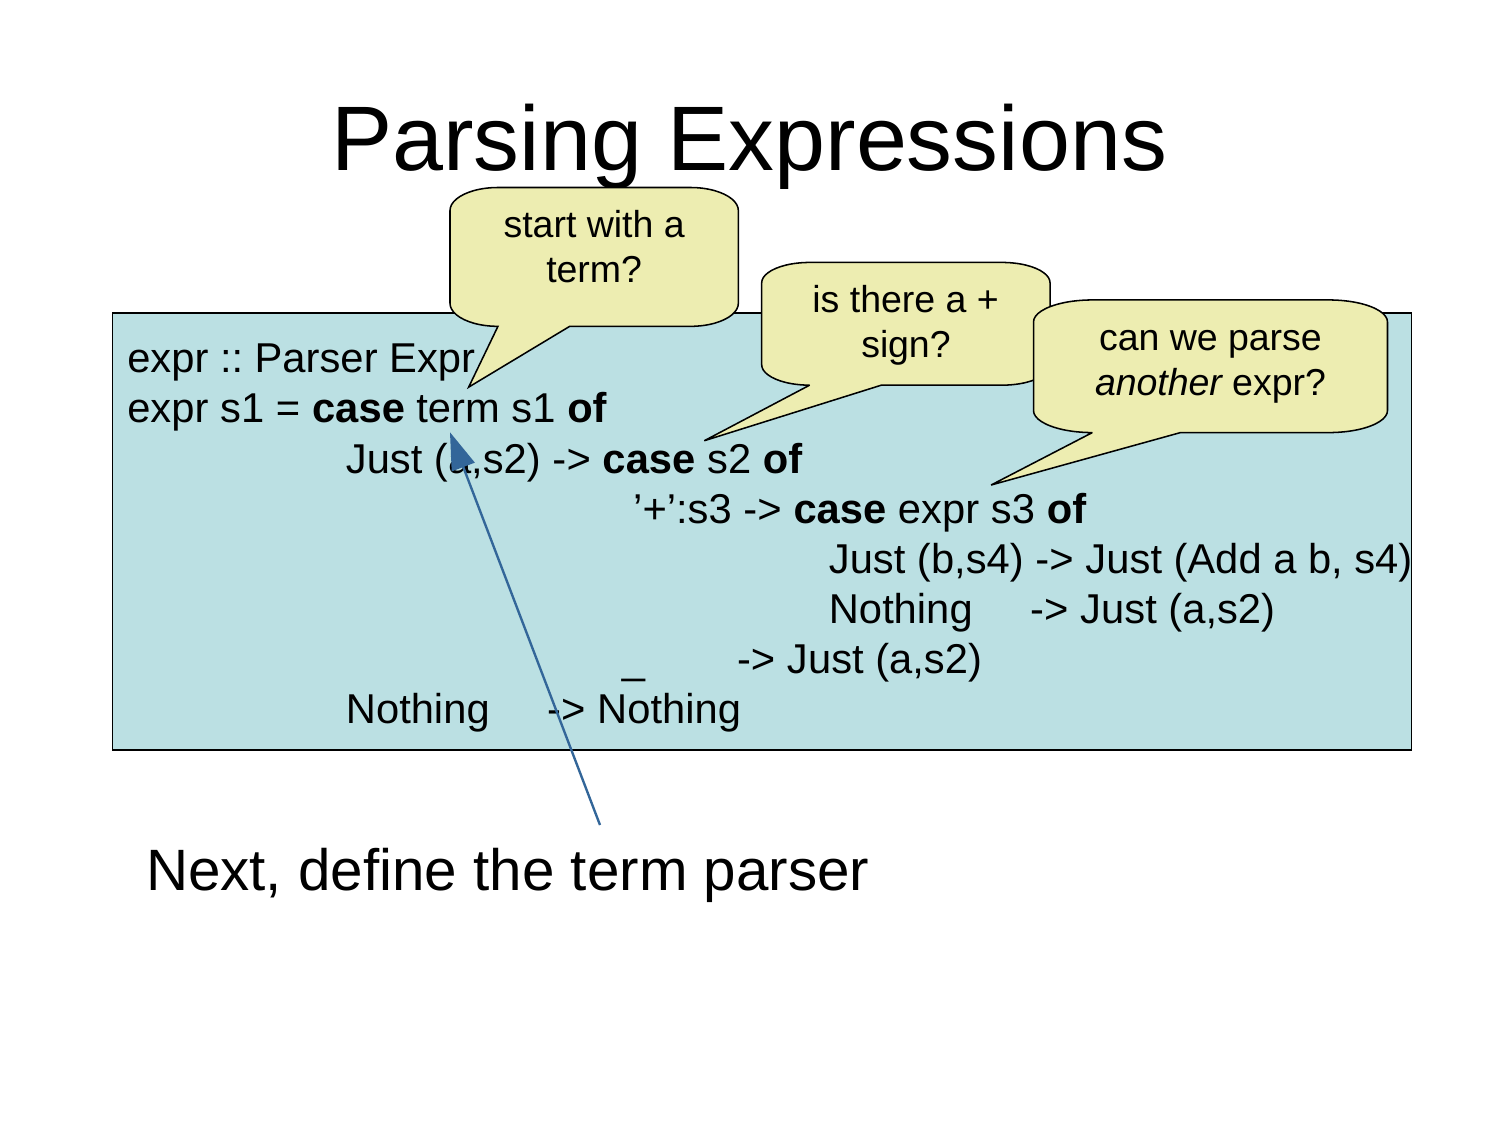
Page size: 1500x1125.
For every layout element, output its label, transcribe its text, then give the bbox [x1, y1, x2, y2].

text_box start with a term? [450, 187, 739, 388]
text_box expr :: Parser Expr expr s1 = case term s1 of Just (a,s2) -> case s2 of ’+’:s3 -> case expr s3 of Just (b,s4) -> Just (Add a b, s4) Nothing -> Just (a,s2) _ -> Just (a,s2) Nothing -> Nothing [112, 312, 1412, 750]
list Next, define the term parser [75, 825, 1426, 1088]
text_box can we parse another expr? [991, 299, 1388, 486]
title Parsing Expressions [75, 45, 1426, 233]
text_box is there a + sign? [704, 262, 1051, 441]
